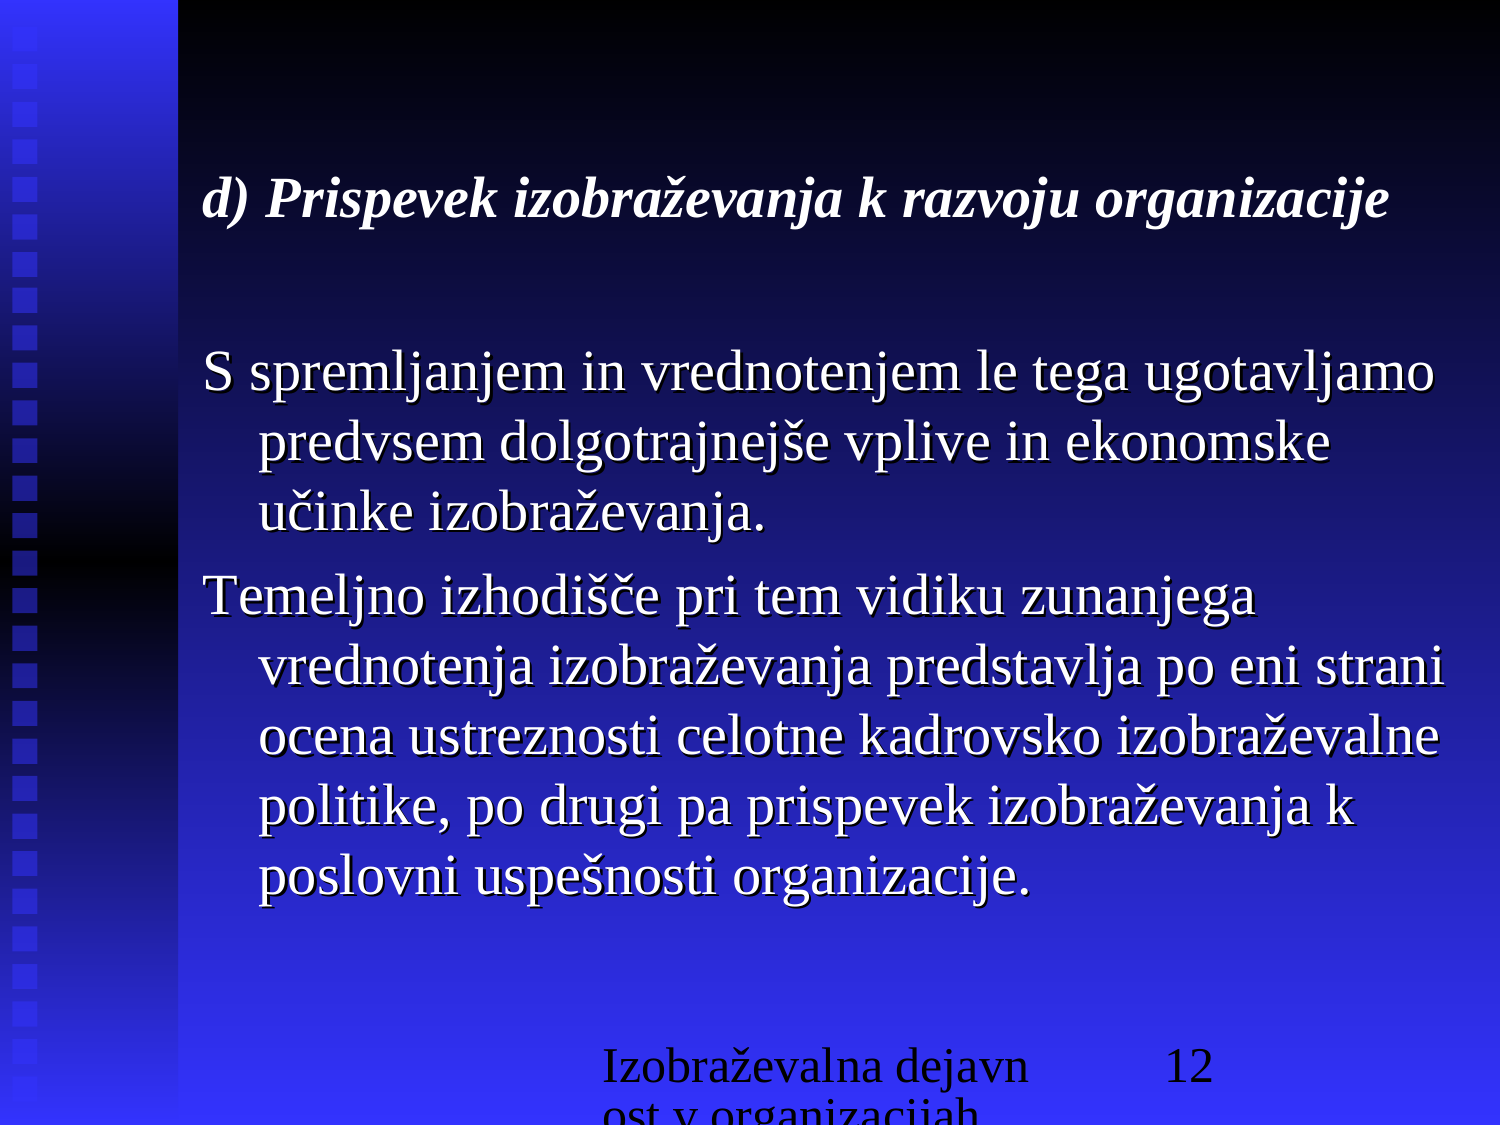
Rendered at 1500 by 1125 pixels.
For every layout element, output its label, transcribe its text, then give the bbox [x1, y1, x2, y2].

title d) Prispevek izobraževanja k razvoju organizacije [187, 99, 1463, 288]
list S spremljanjem in vrednotenjem le tega ugotavljamo predvsem dolgotrajnejše vplive in ekonomske učinke izobraževanja. Temeljno izhodišče pri tem vidiku zunanjega vrednotenja izobraževanja predstavlja po eni strani ocena ustreznosti celotne kadrovsko izobraževalne politike, po drugi pa prispevek izobraževanja k poslovni uspešnosti organizacije. [187, 324, 1463, 1001]
